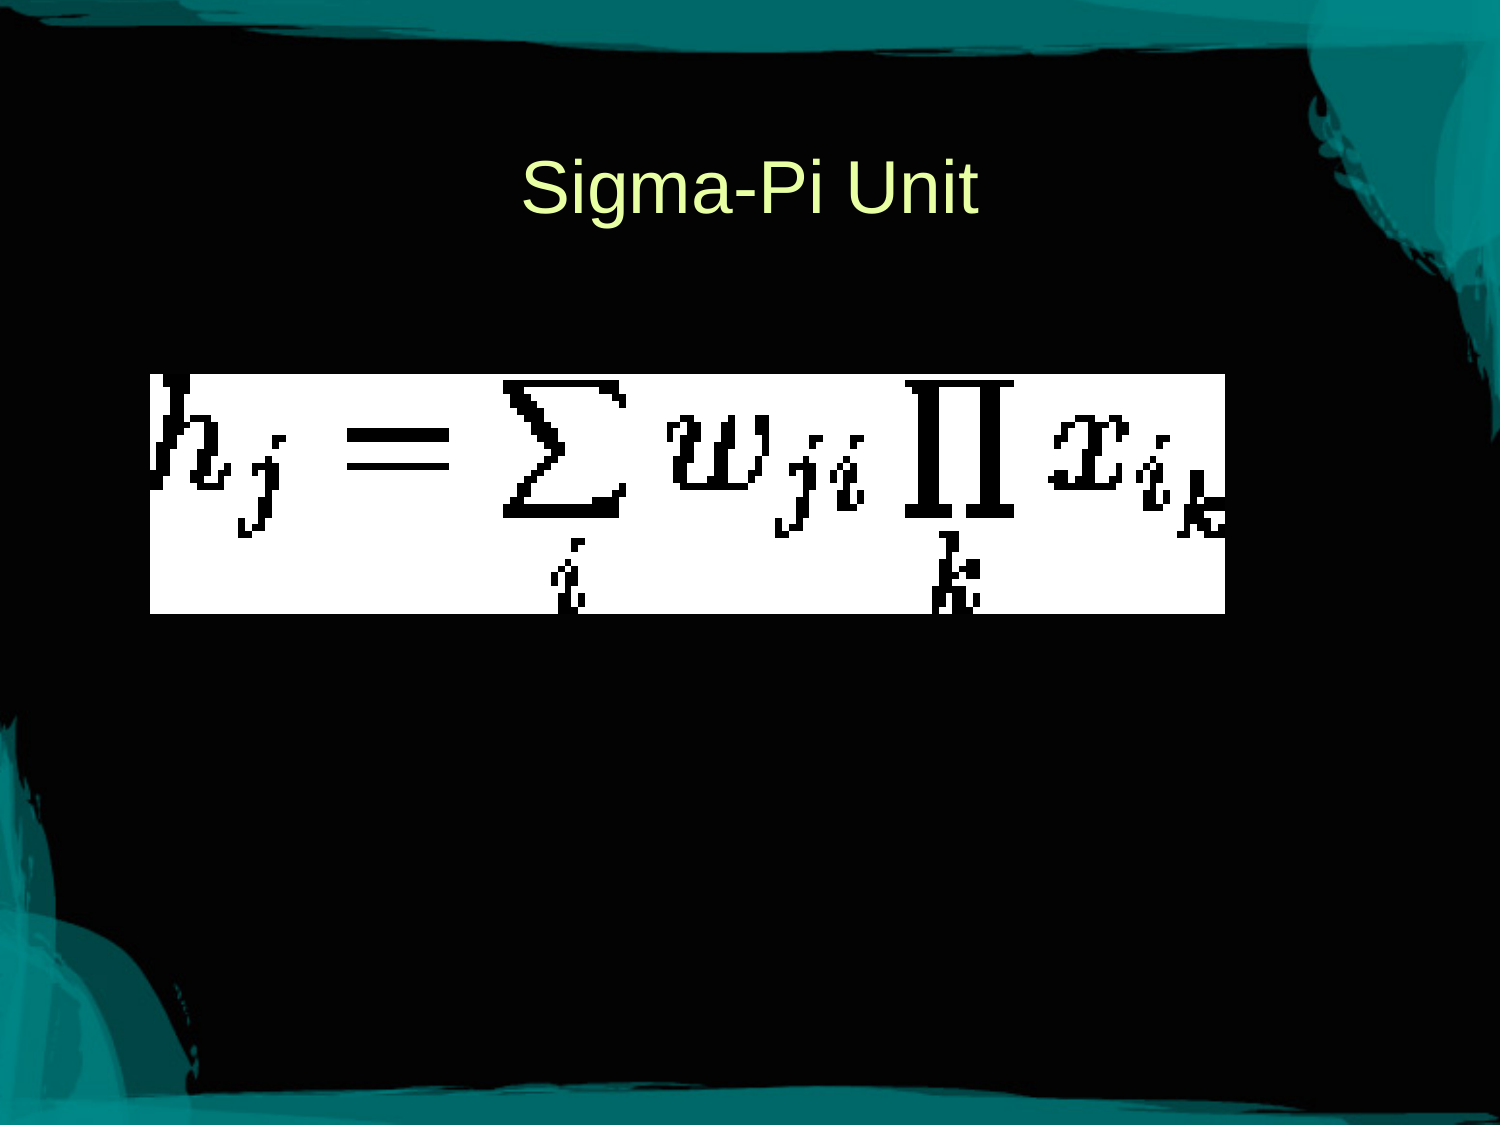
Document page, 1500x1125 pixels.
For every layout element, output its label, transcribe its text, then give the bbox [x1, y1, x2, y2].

picture [0, 0, 1500, 1125]
title Sigma-Pi Unit [75, 75, 1426, 301]
